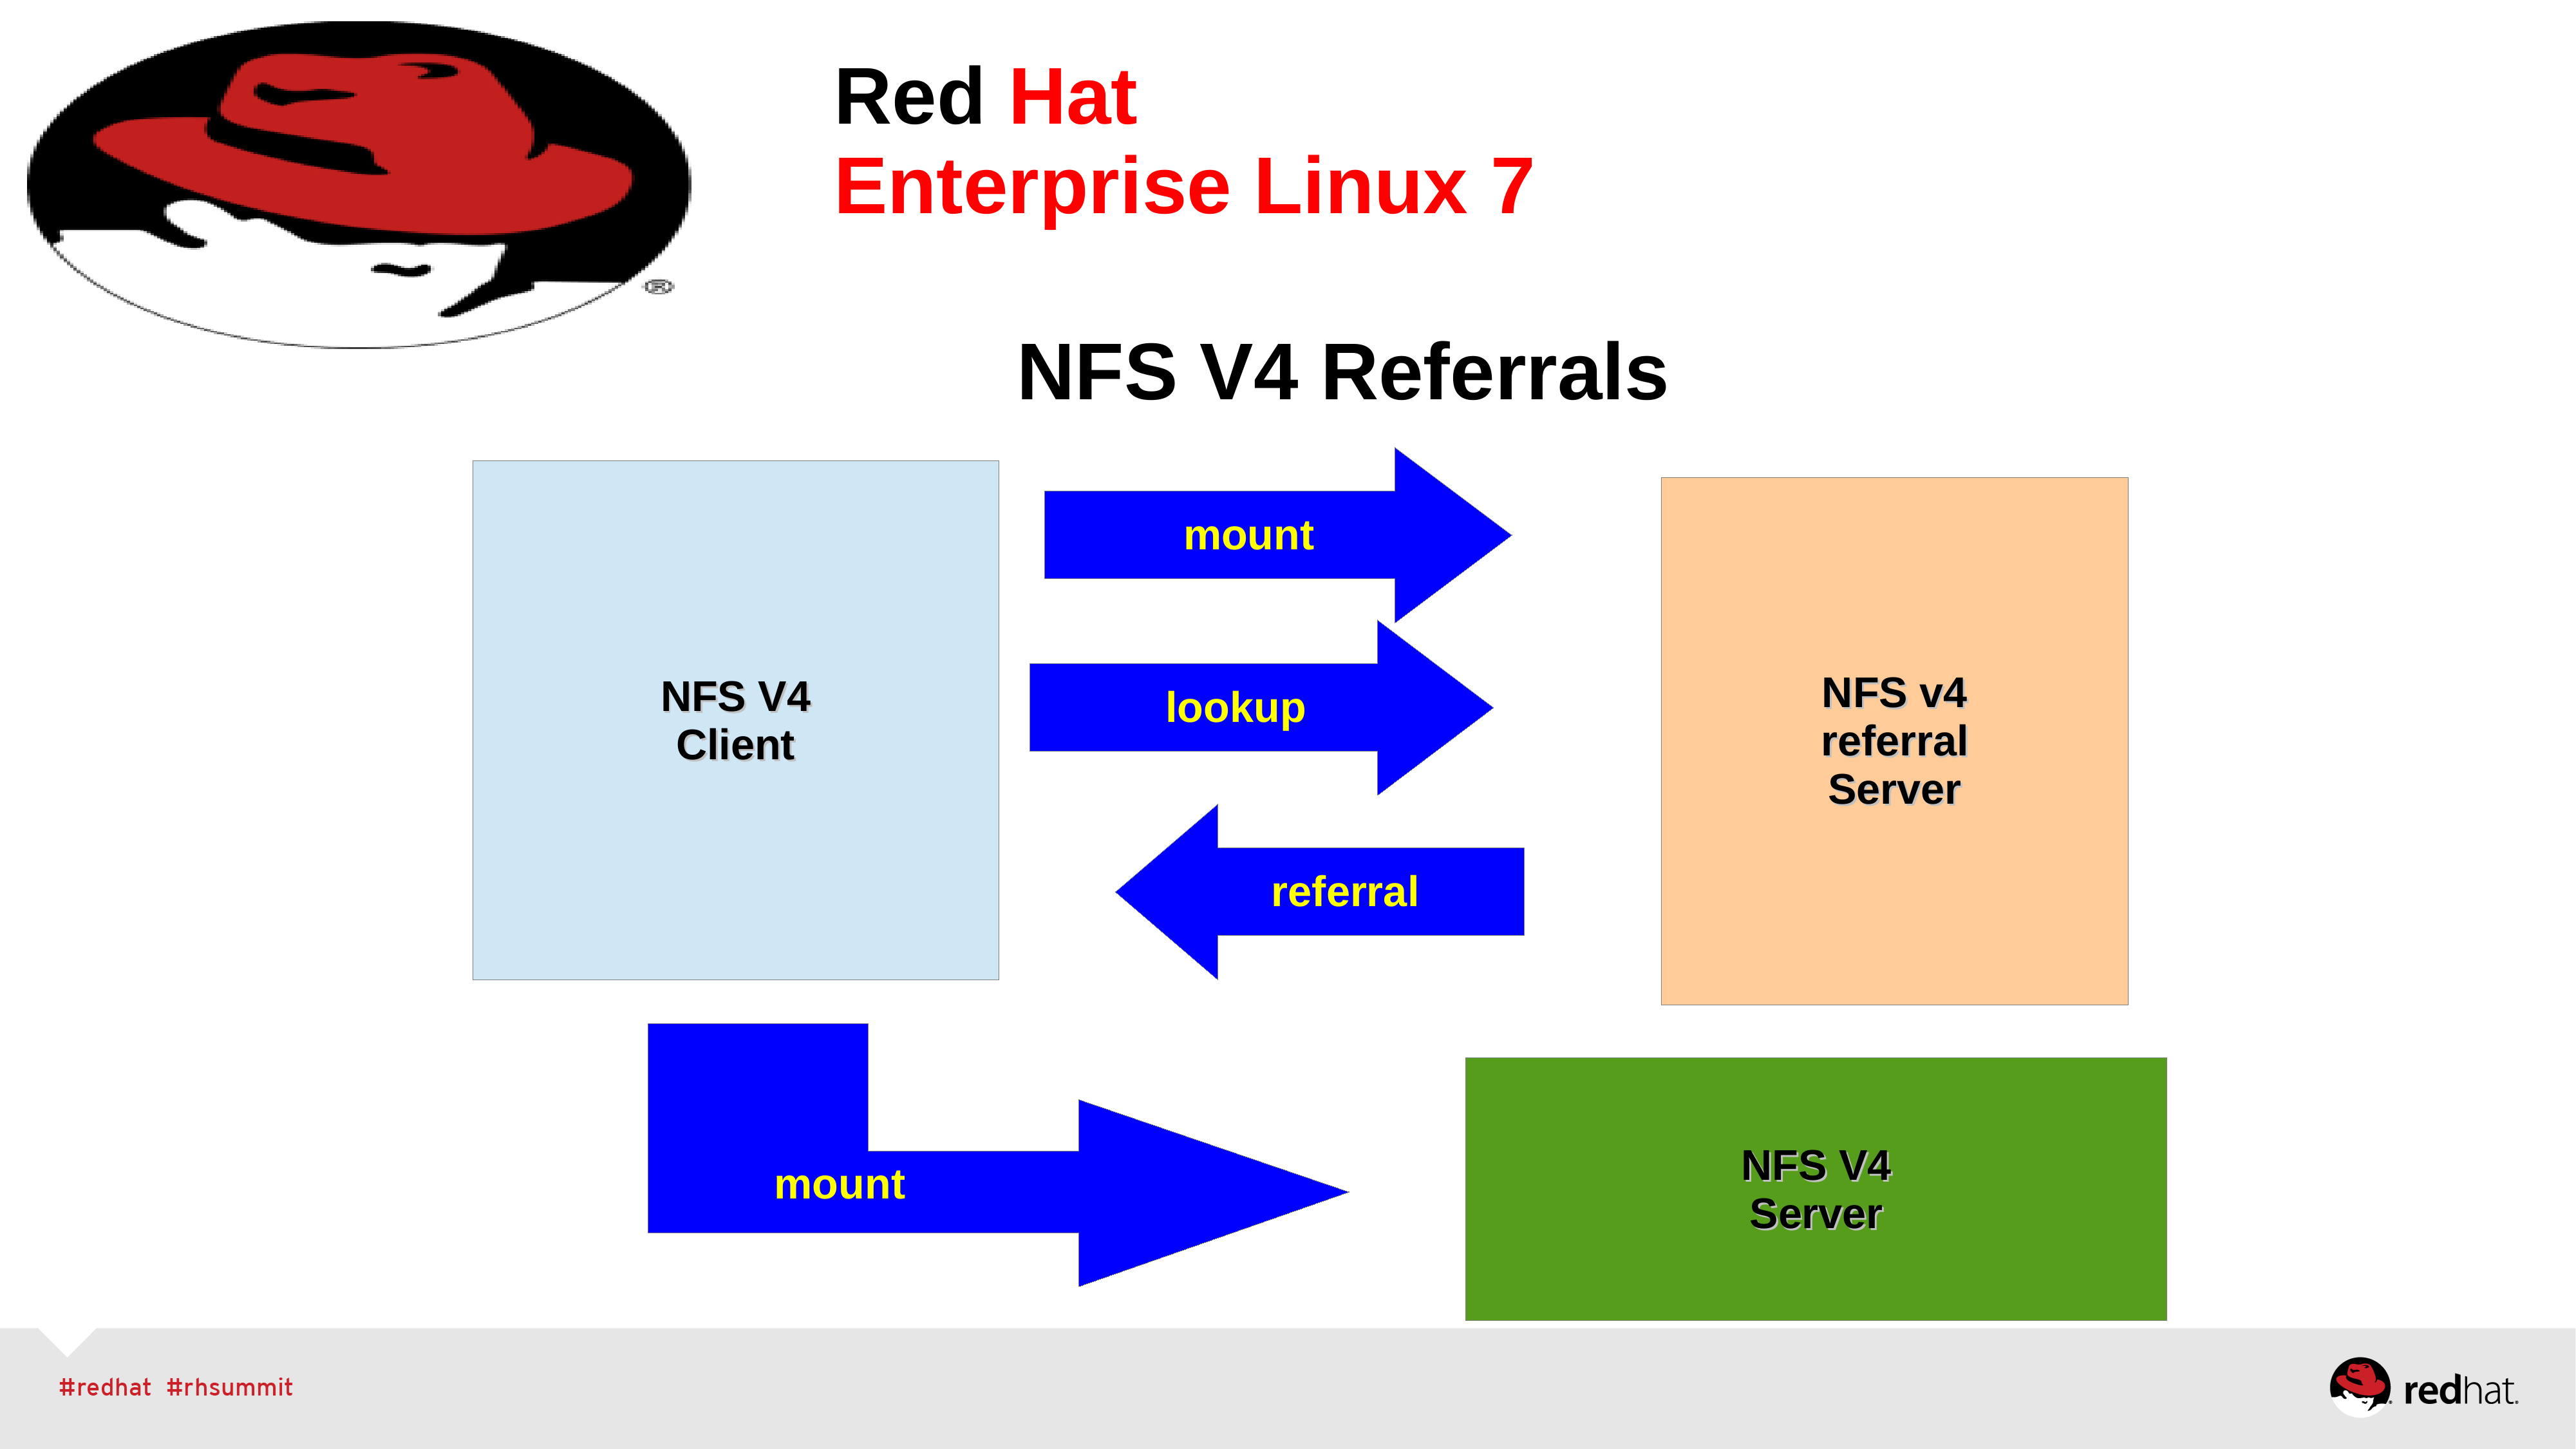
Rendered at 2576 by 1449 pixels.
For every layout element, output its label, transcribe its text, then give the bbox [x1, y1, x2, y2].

text_box referral [1115, 804, 1525, 980]
text_box [648, 1023, 1349, 1287]
text_box NFS V4 Client [473, 460, 999, 980]
title NFS V4 Referrals [700, 176, 1986, 568]
text_box lookup [1029, 620, 1494, 795]
text_box NFS v4 referral Server [1661, 477, 2129, 1005]
picture [0, 0, 2576, 1449]
text_box NFS V4 Server [1465, 1057, 2167, 1321]
text_box Red Hat Enterprise Linux 7 [824, 46, 2454, 325]
text_box mount [1044, 447, 1512, 623]
text_box mount [765, 1155, 999, 1222]
